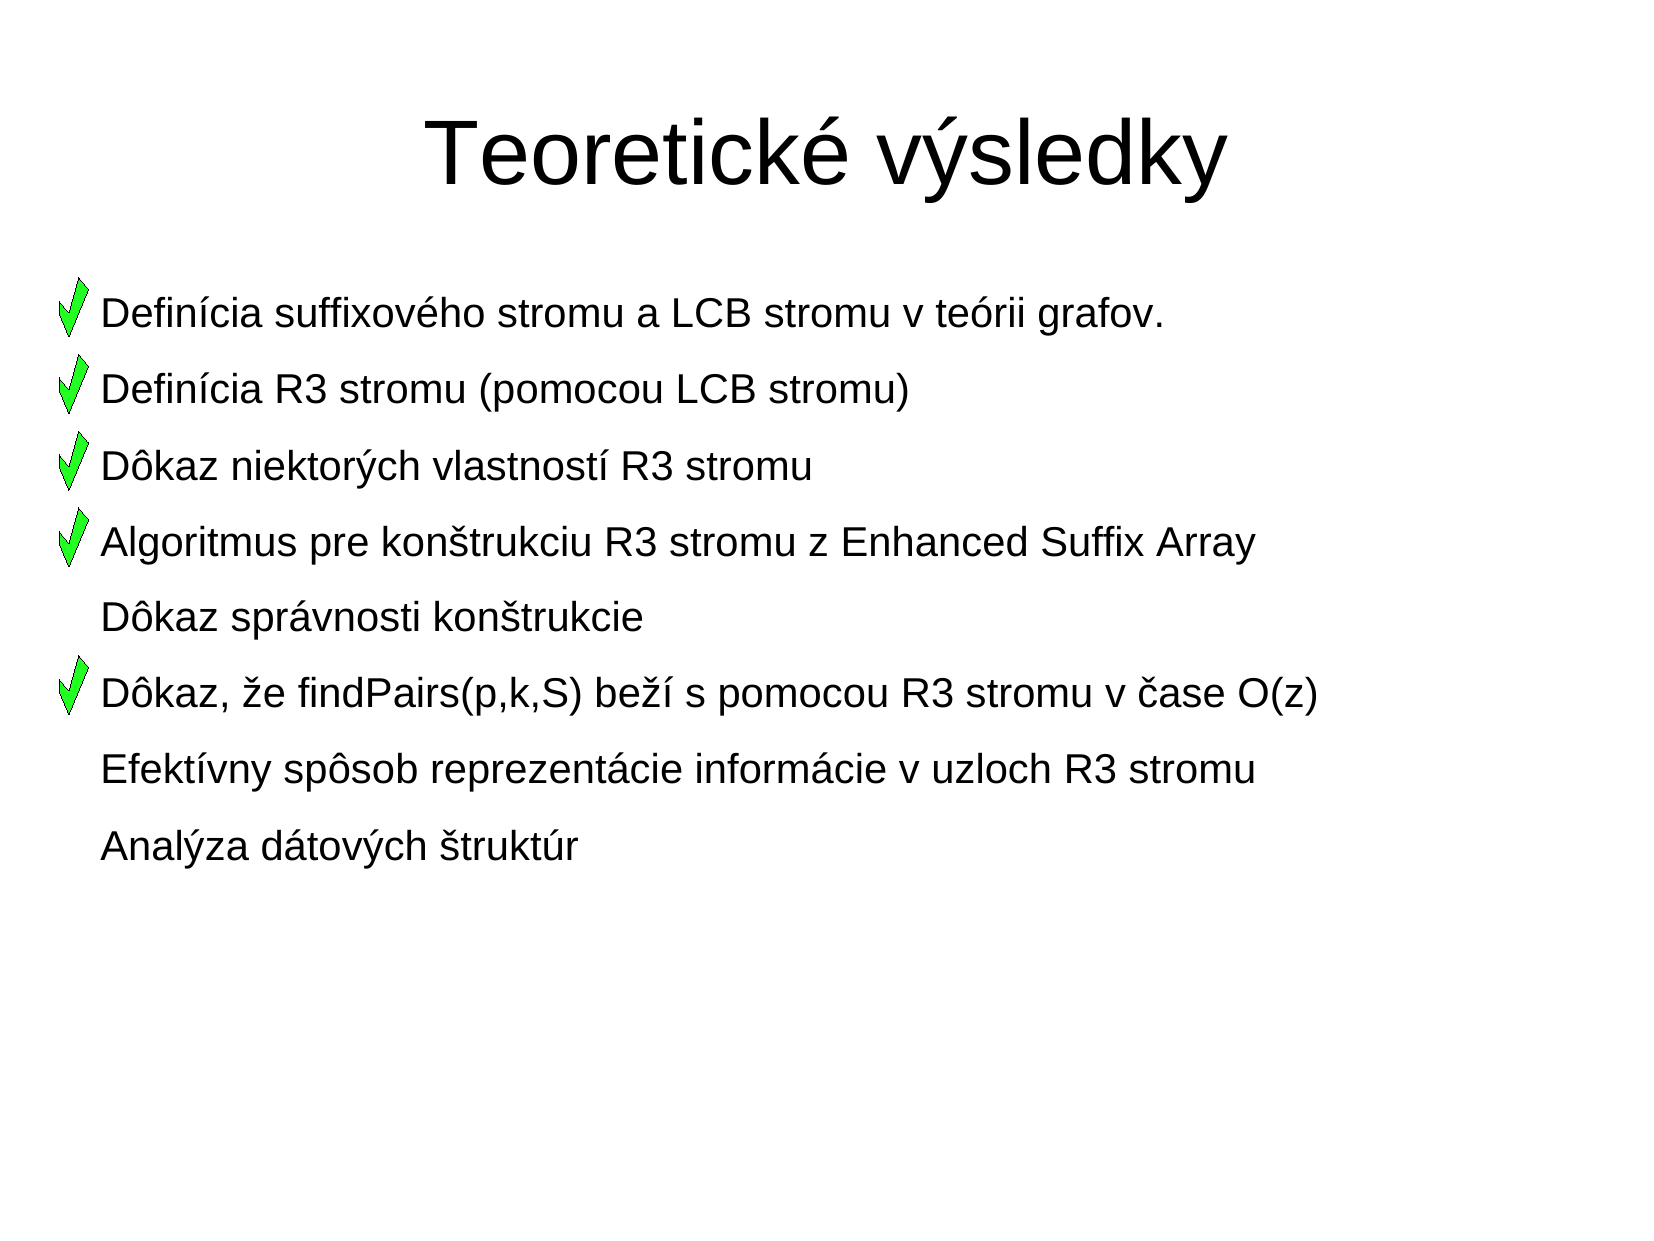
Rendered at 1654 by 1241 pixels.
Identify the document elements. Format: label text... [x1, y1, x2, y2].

text_box [59, 507, 89, 567]
list Definícia suffixového stromu a LCB stromu v teórii grafov. Definícia R3 stromu (pomocou LCB stromu) Dôkaz niektorých vlastností R3 stromu Algoritmus pre konštrukciu R3 stromu z Enhanced Suffix Array Dôkaz správnosti konštrukcie Dôkaz, že findPairs(p,k,S) beží s pomocou R3 stromu v čase O(z) Efektívny spôsob reprezentácie informácie v uzloch R3 stromu Analýza dátových štruktúr [82, 290, 1571, 1094]
text_box [59, 655, 89, 715]
text_box [59, 431, 89, 491]
text_box [59, 354, 89, 414]
text_box [59, 277, 89, 337]
title Teoretické výsledky [82, 49, 1571, 257]
